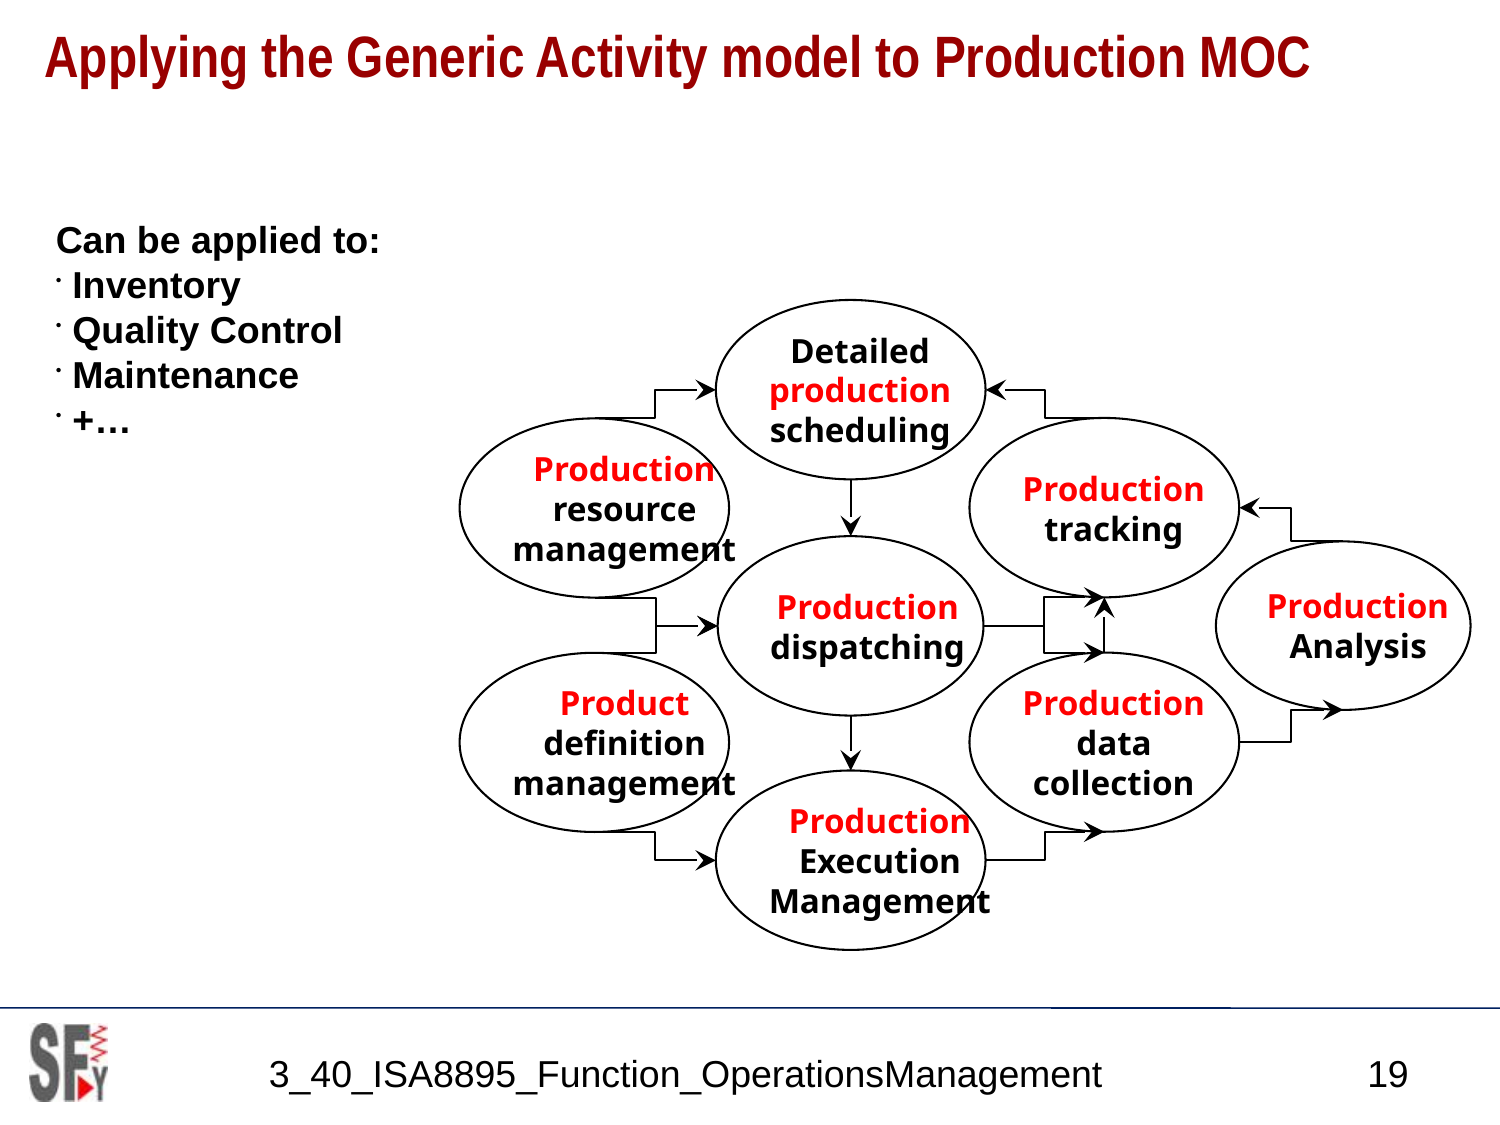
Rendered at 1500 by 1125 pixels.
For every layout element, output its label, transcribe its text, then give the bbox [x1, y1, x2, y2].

text_box Production Execution Management [715, 770, 986, 950]
text_box Production dispatching [717, 536, 984, 716]
footer 3_40_ISA8895_Function_OperationsManagement [253, 1034, 1336, 1103]
slide_number <numéro> [1352, 1034, 1490, 1103]
text_box Can be applied to: Inventory Quality Control Maintenance +… [41, 207, 792, 449]
text_box Product definition management [459, 652, 730, 832]
text_box Production data collection [969, 652, 1240, 832]
picture [29, 1023, 108, 1102]
text_box Detailed production scheduling [749, 299, 986, 480]
text_box Production Analysis [1215, 541, 1471, 710]
text_box Production resource management [459, 449, 730, 598]
title Applying the Generic Activity model to Production MOC [29, 12, 1471, 138]
text_box Production tracking [969, 417, 1240, 598]
